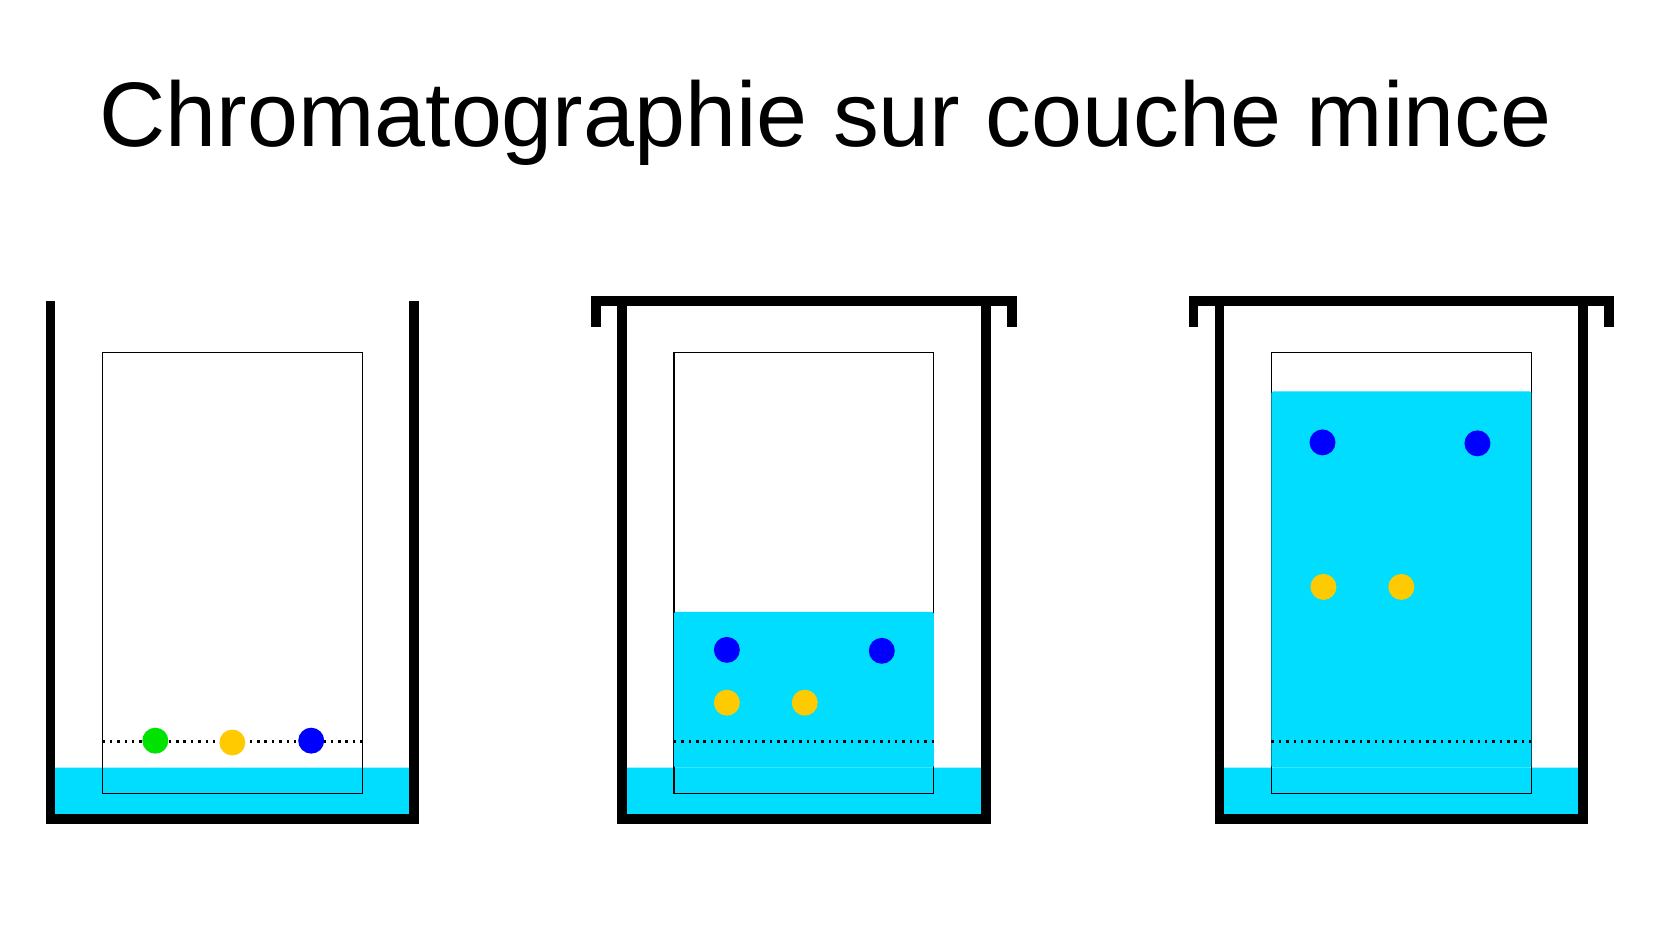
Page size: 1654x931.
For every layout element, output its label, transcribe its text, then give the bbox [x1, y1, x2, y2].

title Chromatographie sur couche mince [82, 37, 1571, 193]
picture [45, 295, 1615, 825]
